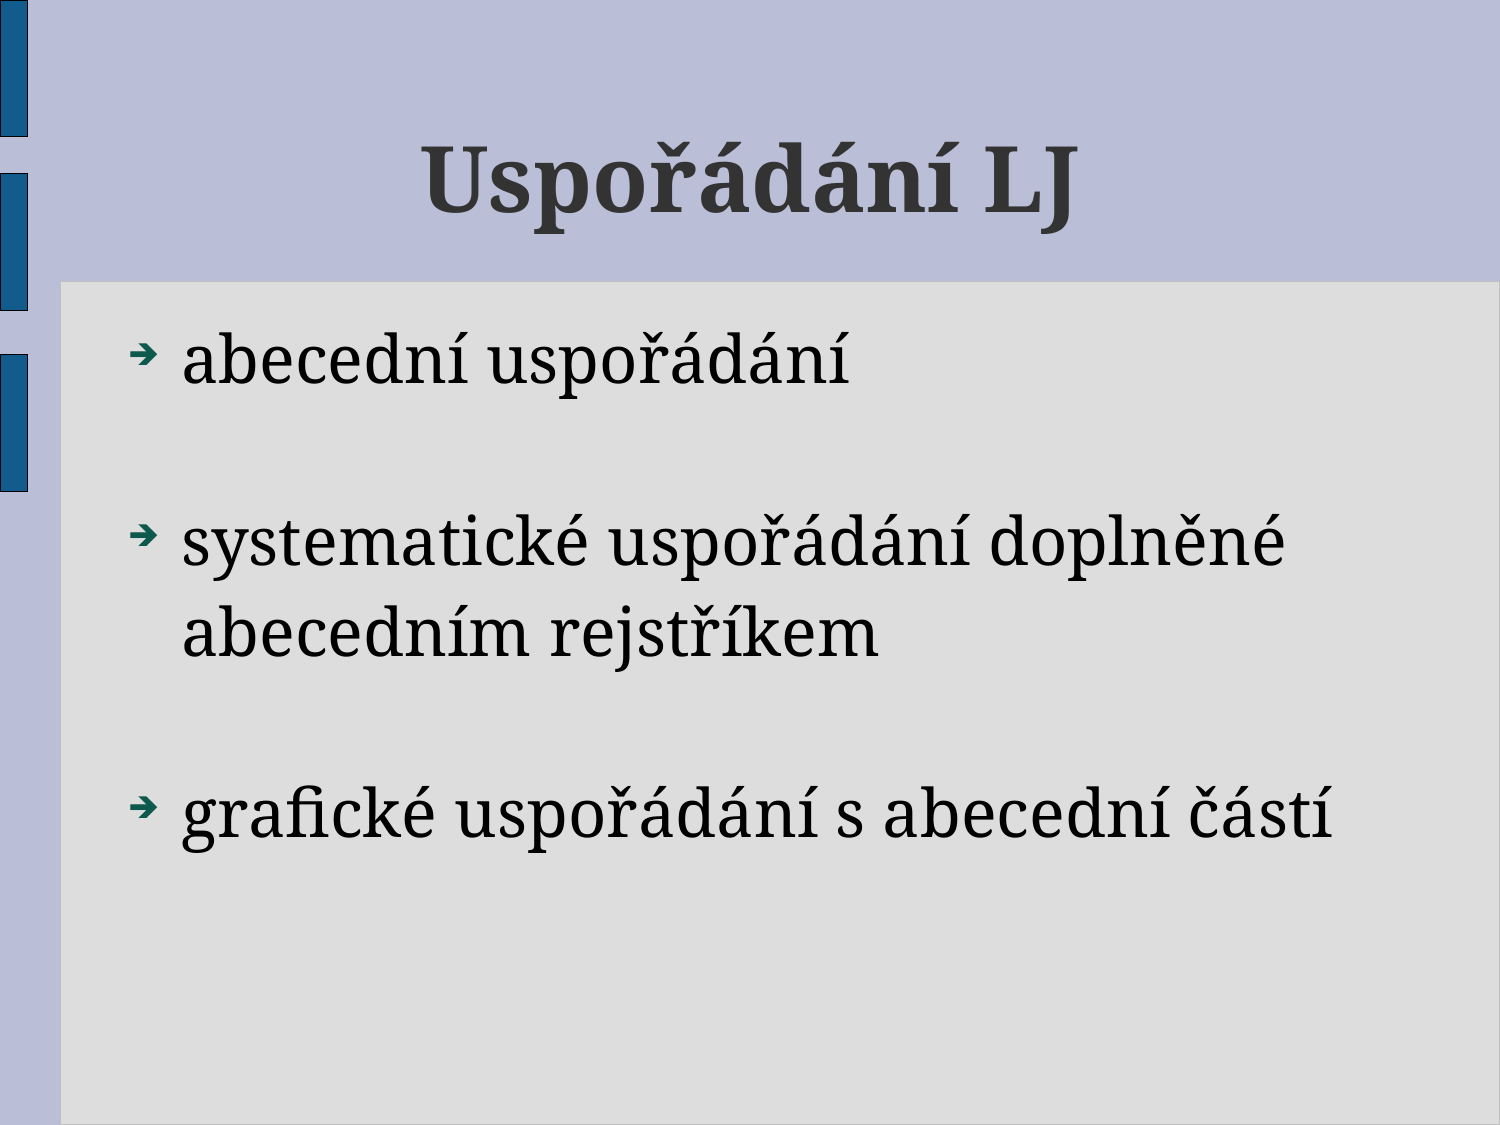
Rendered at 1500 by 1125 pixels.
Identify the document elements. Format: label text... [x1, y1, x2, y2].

list abecední uspořádání systematické uspořádání doplněné abecedním rejstříkem grafické uspořádání s abecední částí [110, 312, 1392, 1007]
title Uspořádání LJ [110, 90, 1392, 264]
